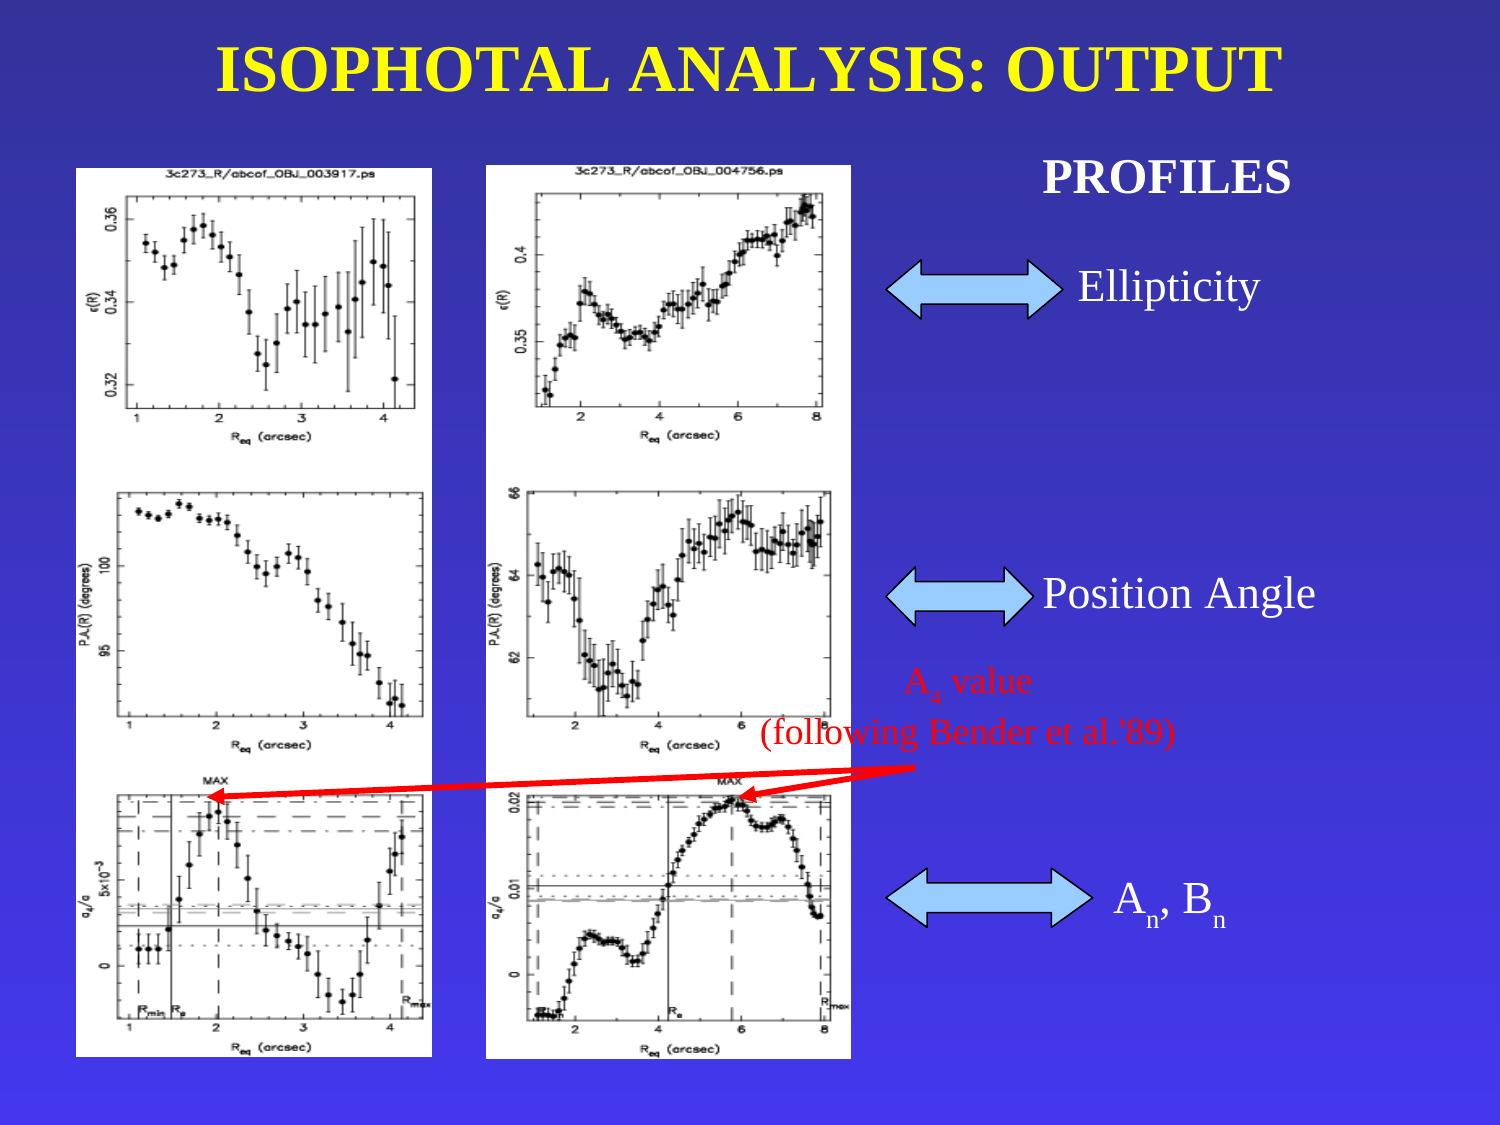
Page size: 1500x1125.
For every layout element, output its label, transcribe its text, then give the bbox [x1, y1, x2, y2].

text_box PROFILES [1027, 142, 1308, 214]
picture [76, 168, 432, 1058]
text_box An, Bn [1098, 861, 1242, 942]
text_box [885, 868, 1093, 928]
picture [486, 165, 851, 782]
text_box Position Angle [1027, 561, 1332, 628]
picture [486, 774, 851, 1059]
text_box [885, 566, 1034, 627]
text_box Ellipticity [1062, 254, 1277, 321]
text_box A4 value (following Bender et al.'89)‏ [745, 652, 1192, 763]
text_box [885, 259, 1064, 320]
text_box ISOPHOTAL ANALYSIS: OUTPUT [159, 29, 1341, 113]
